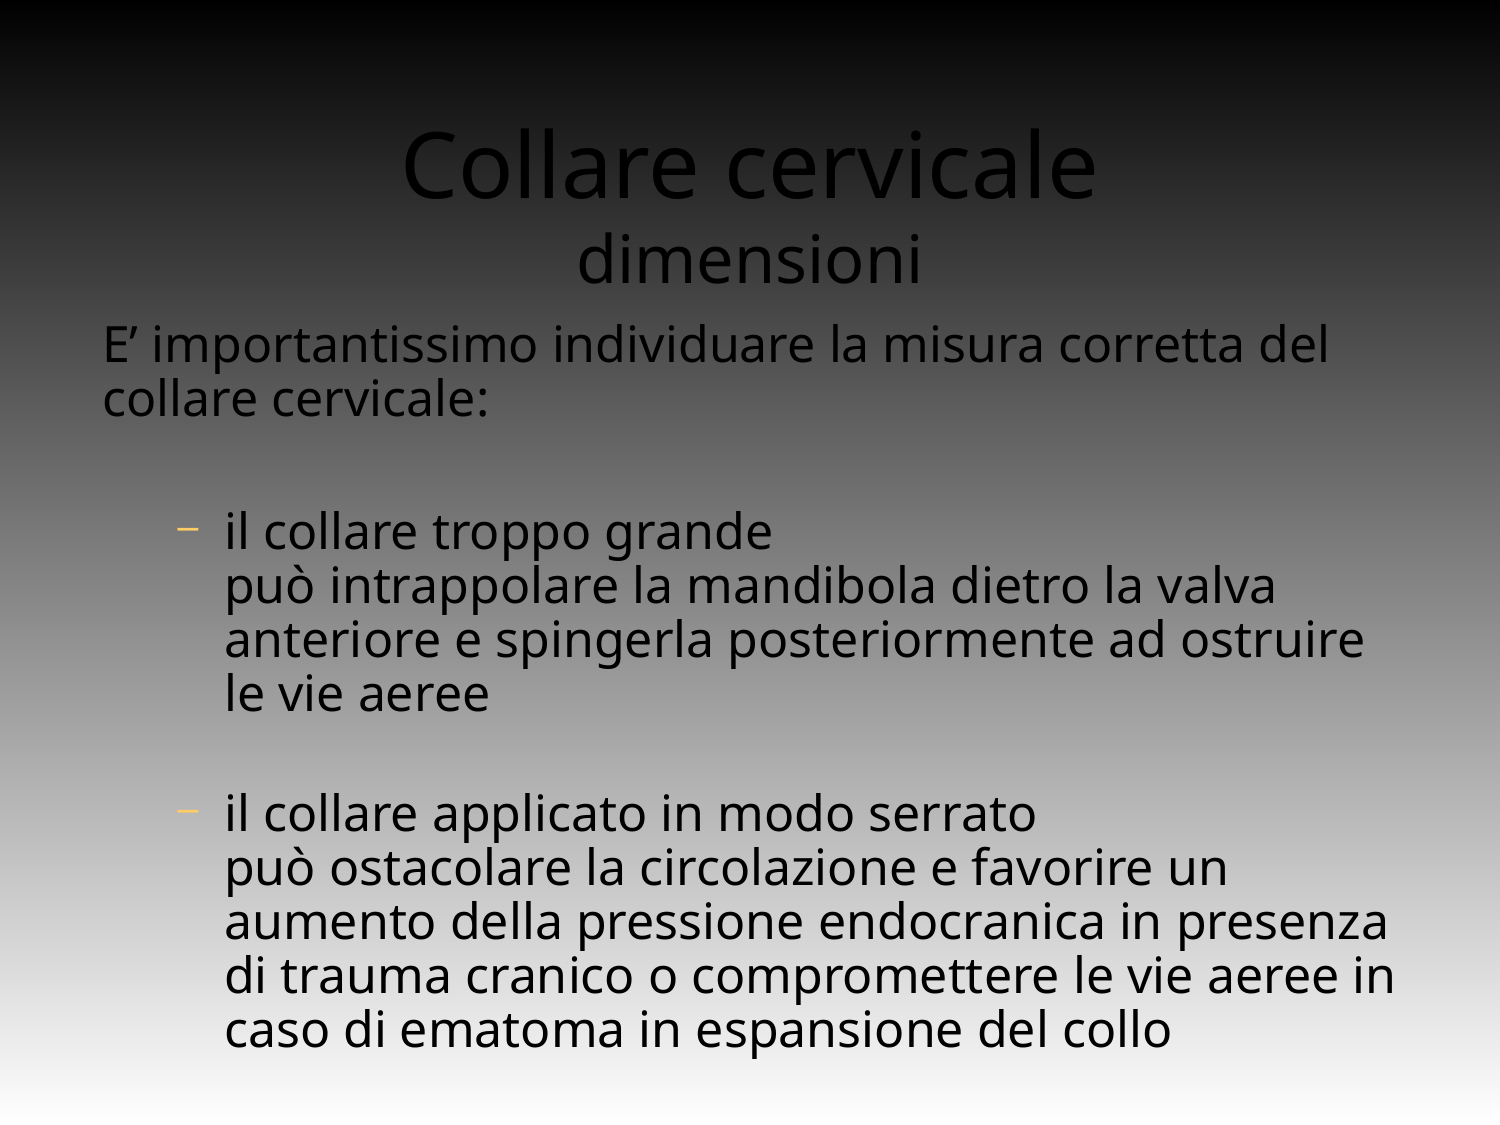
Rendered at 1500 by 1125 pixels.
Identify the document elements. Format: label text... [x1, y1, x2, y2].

list E’ importantissimo individuare la misura corretta del collare cervicale: il collare troppo grande può intrappolare la mandibola dietro la valva anteriore e spingerla posteriormente ad ostruire le vie aeree il collare applicato in modo serrato può ostacolare la circolazione e favorire un aumento della pressione endocranica in presenza di trauma cranico o compromettere le vie aeree in caso di ematoma in espansione del collo [87, 312, 1432, 900]
title Collare cervicale dimensioni [112, 99, 1388, 288]
